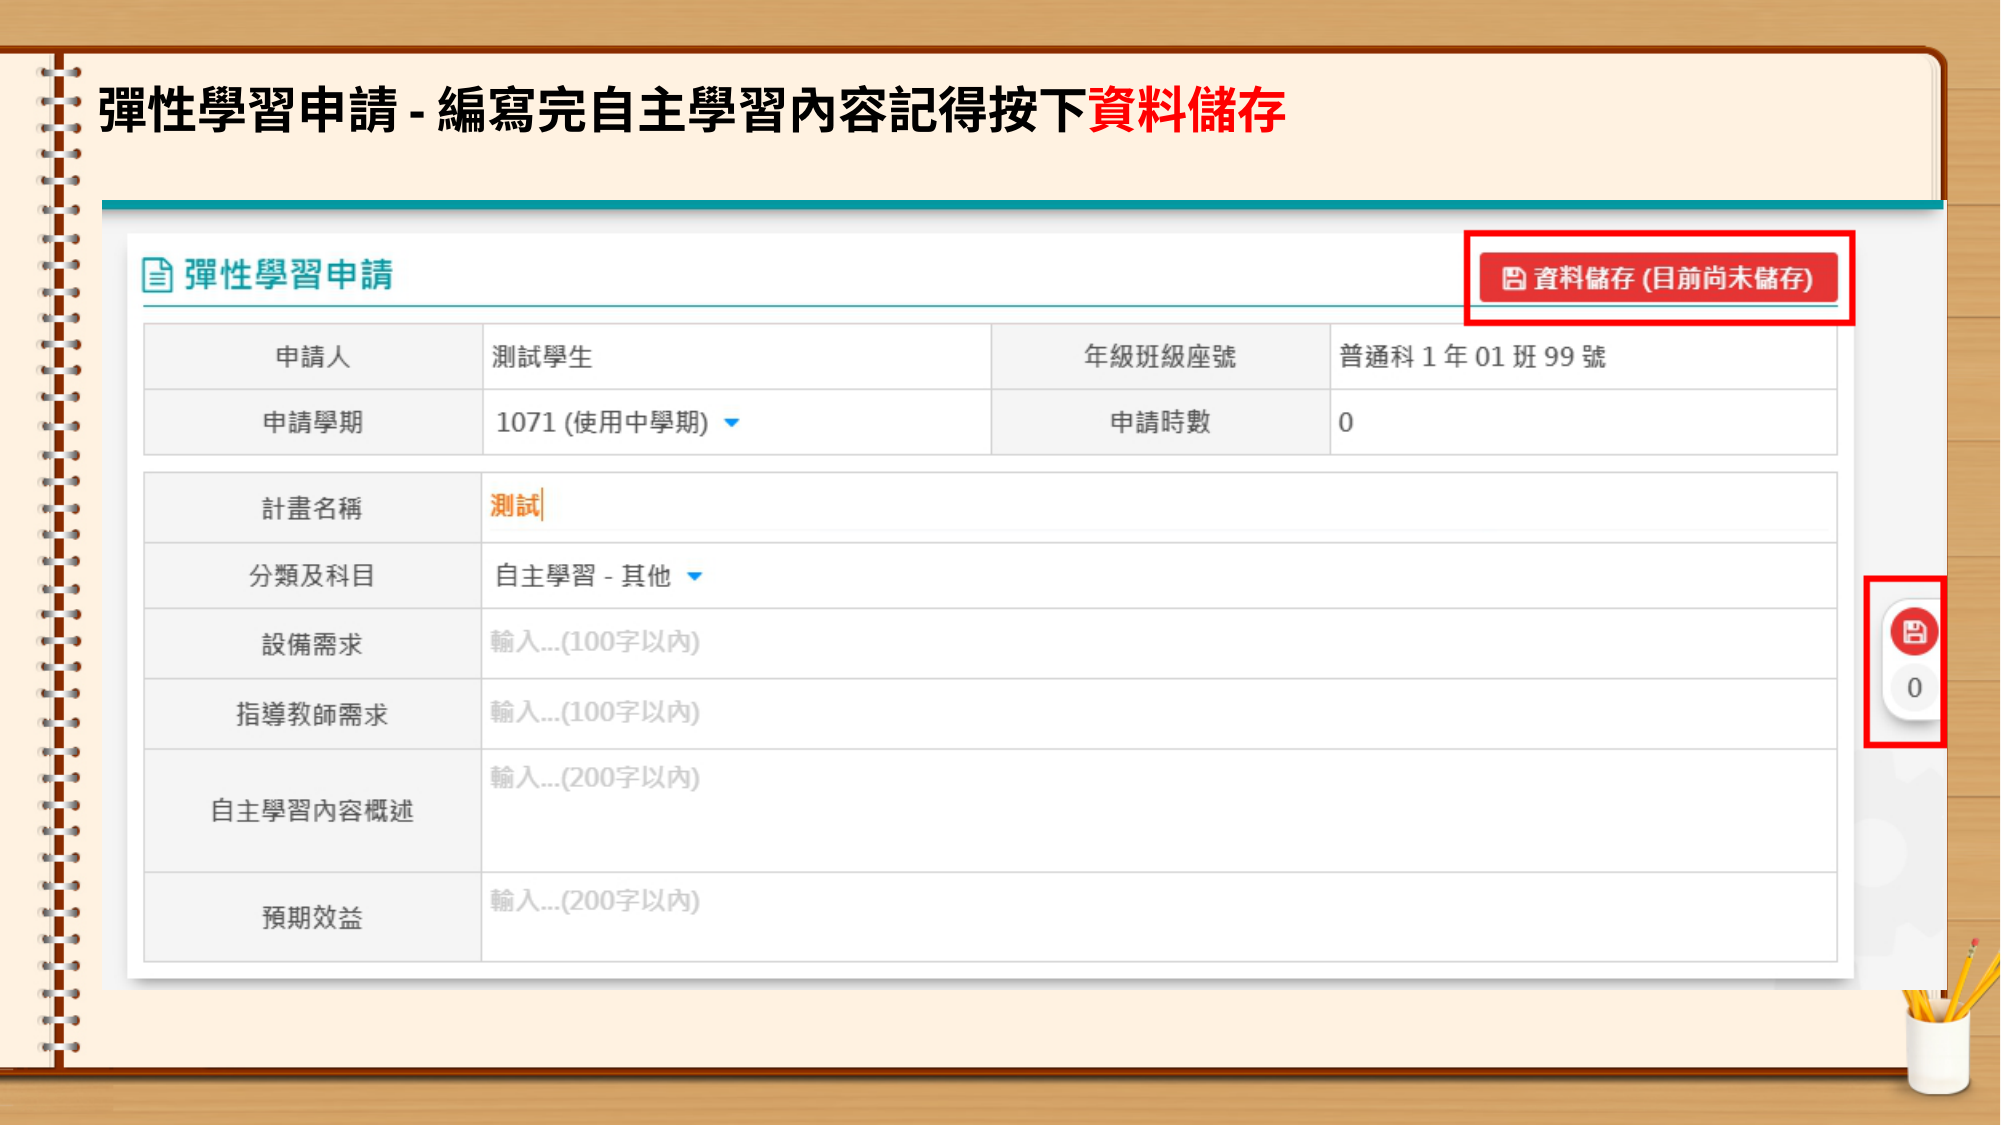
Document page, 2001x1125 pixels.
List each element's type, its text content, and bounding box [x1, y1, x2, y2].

picture [0, 0, 2001, 1125]
text_box 彈性學習申請-編寫完自主學習內容記得按下資料儲存 [54, 70, 1331, 146]
